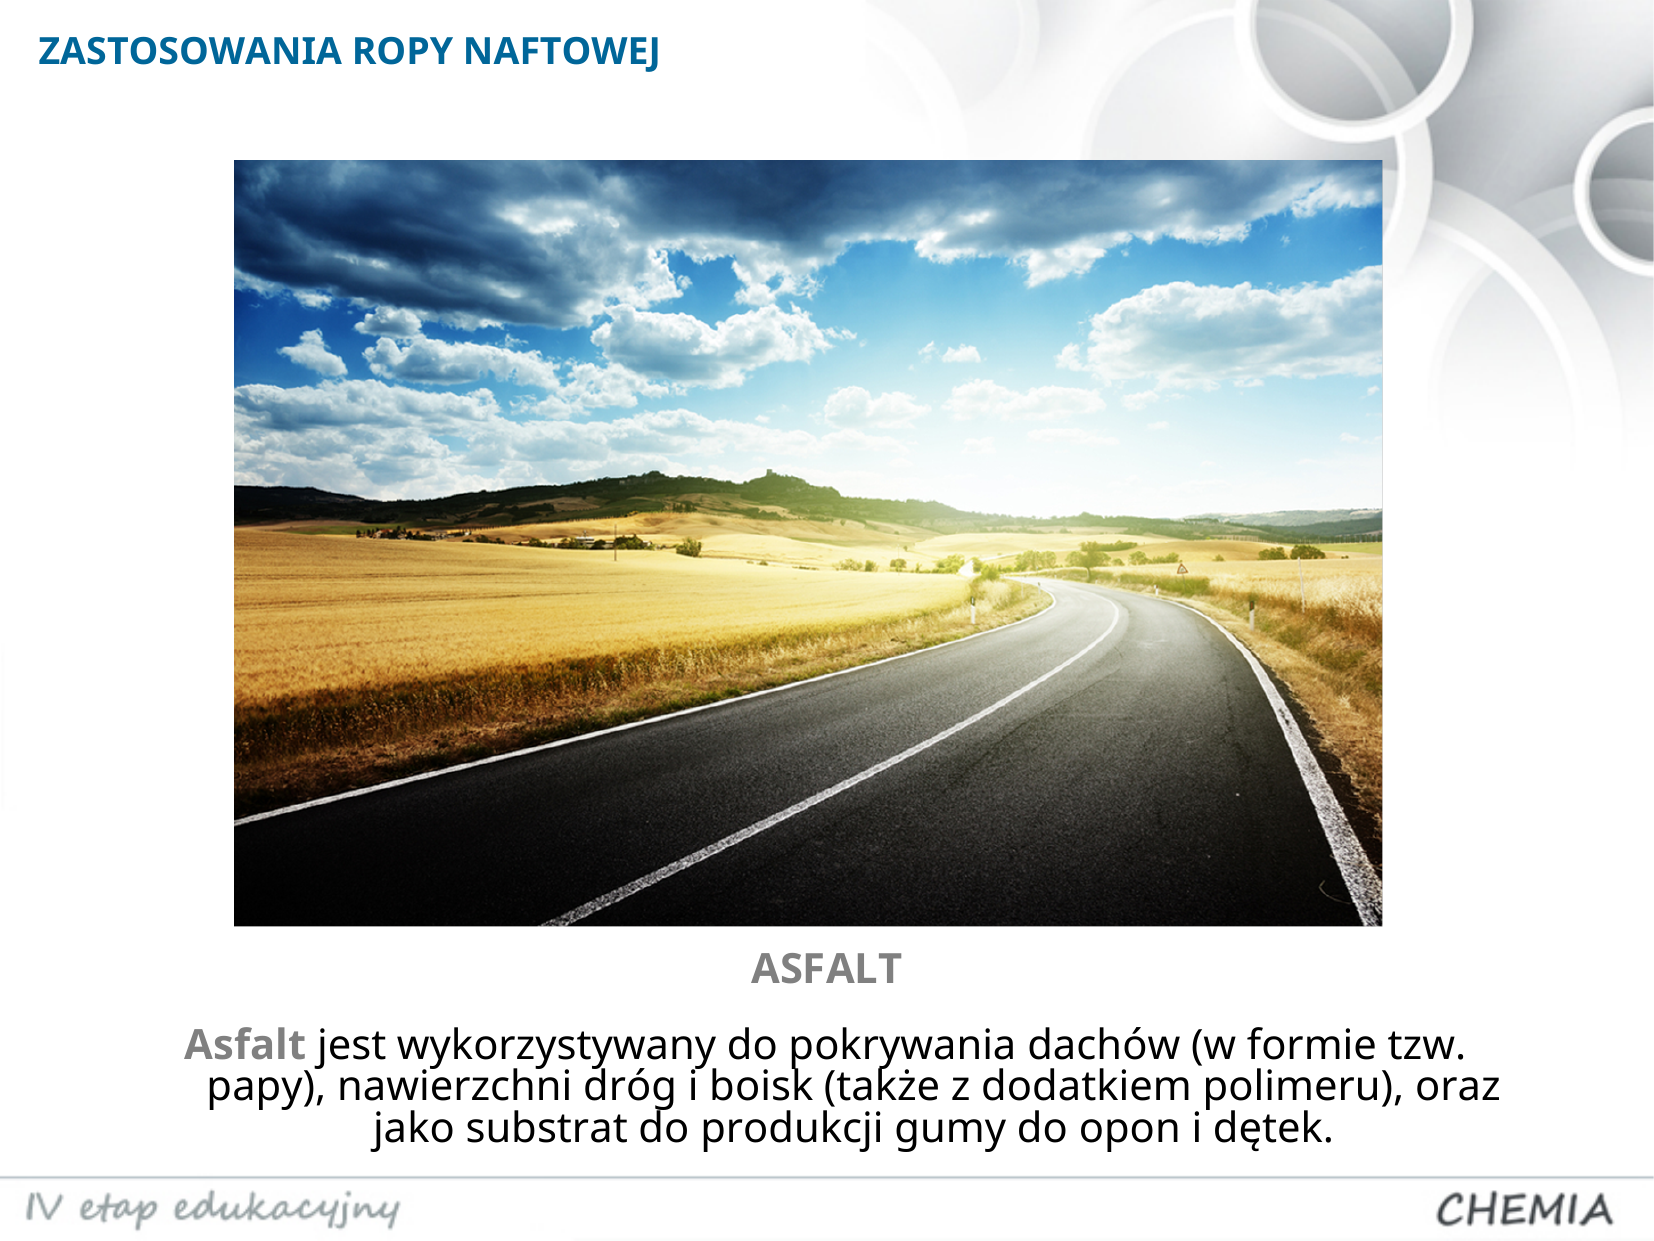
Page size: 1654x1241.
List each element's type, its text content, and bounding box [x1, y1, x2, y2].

picture [0, 0, 1654, 1241]
text_box ZASTOSOWANIA ROPY NAFTOWEJ [23, 23, 1276, 81]
list Asfalt jest wykorzystywany do pokrywania dachów (w formie tzw. papy), nawierzchni dróg i boisk (także z dodatkiem polimeru), oraz jako substrat do produkcji gumy do opon i dętek. [141, 1021, 1510, 1222]
text_box ASFALT [614, 939, 1040, 1001]
